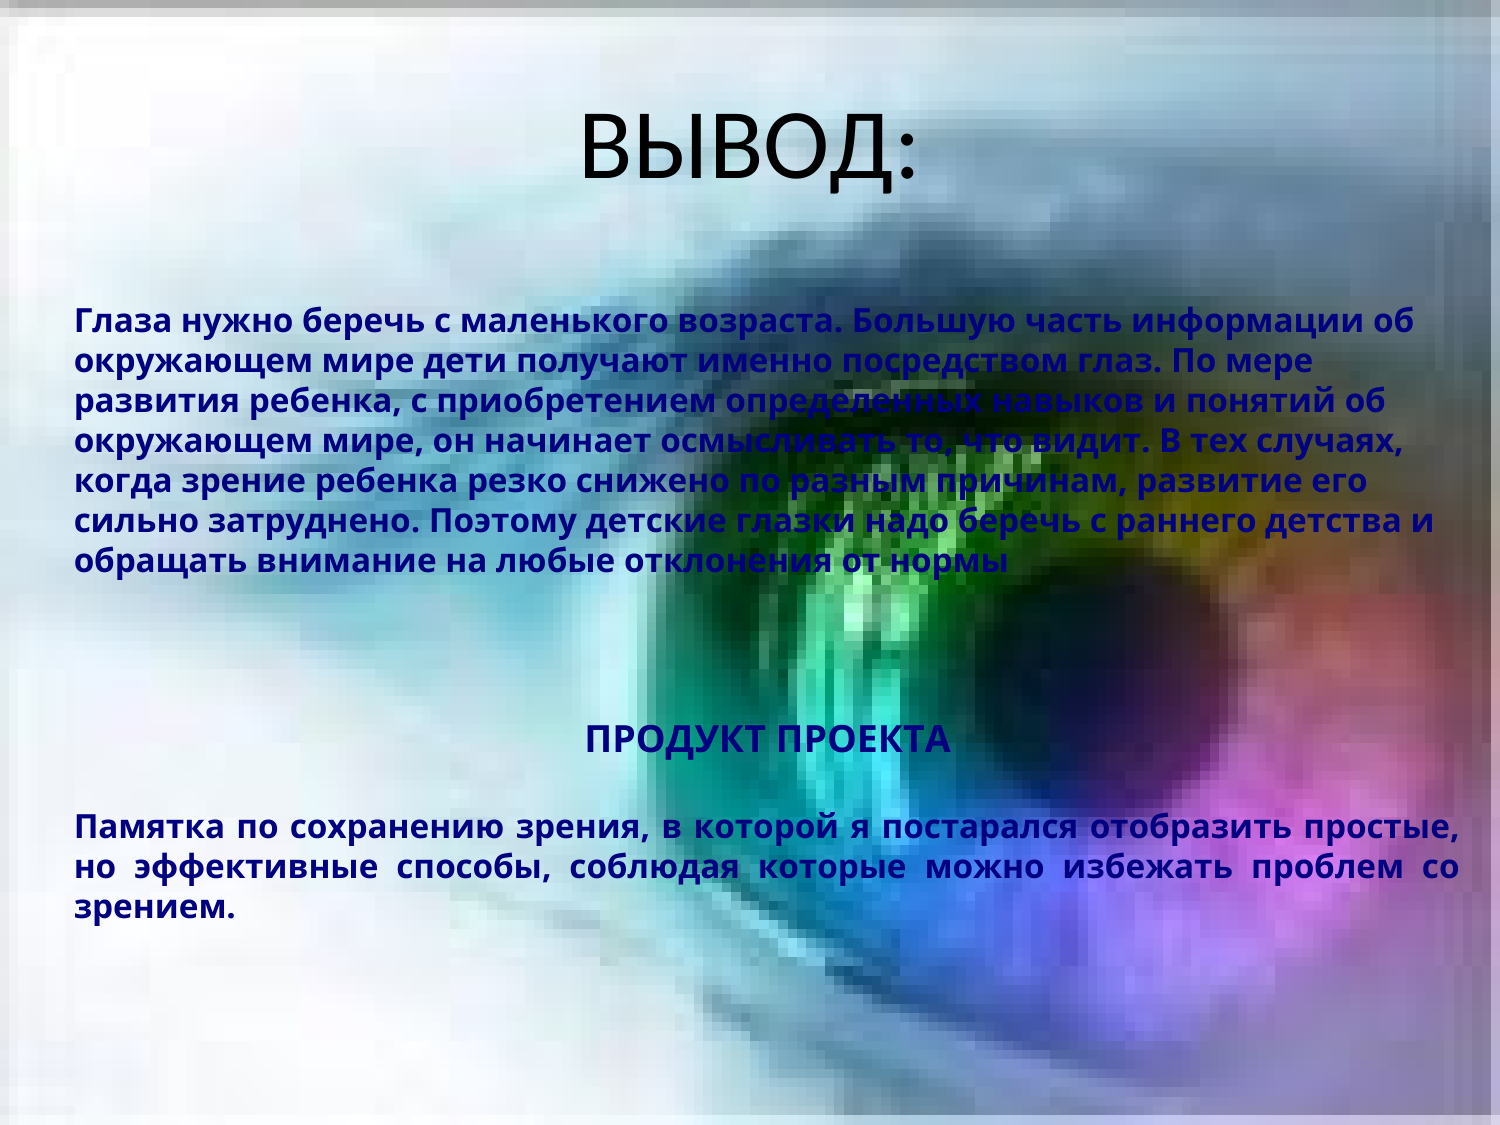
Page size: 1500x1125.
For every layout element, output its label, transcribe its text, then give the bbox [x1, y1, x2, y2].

title ВЫВОД: [75, 13, 1425, 118]
picture [0, 0, 1500, 1125]
text_box Глаза нужно беречь с маленького возраста. Большую часть информации об окружающем мире дети получают именно посредством глаз. По мере развития ребенка, с приобретением определенных навыков и понятий об окружающем мире, он начинает осмысливать то, что видит. В тех случаях, когда зрение ребенка резко снижено по разным причинам, развитие его сильно затруднено. Поэтому детские глазки надо беречь с раннего детства и обращать внимание на любые отклонения от нормы ПРОДУКТ ПРОЕКТА Памятка по сохранению зрения, в которой я постарался отобразить простые, но эффективные способы, соблюдая которые можно избежать проблем со зрением. [59, 206, 1477, 1125]
list [75, 118, 1477, 206]
